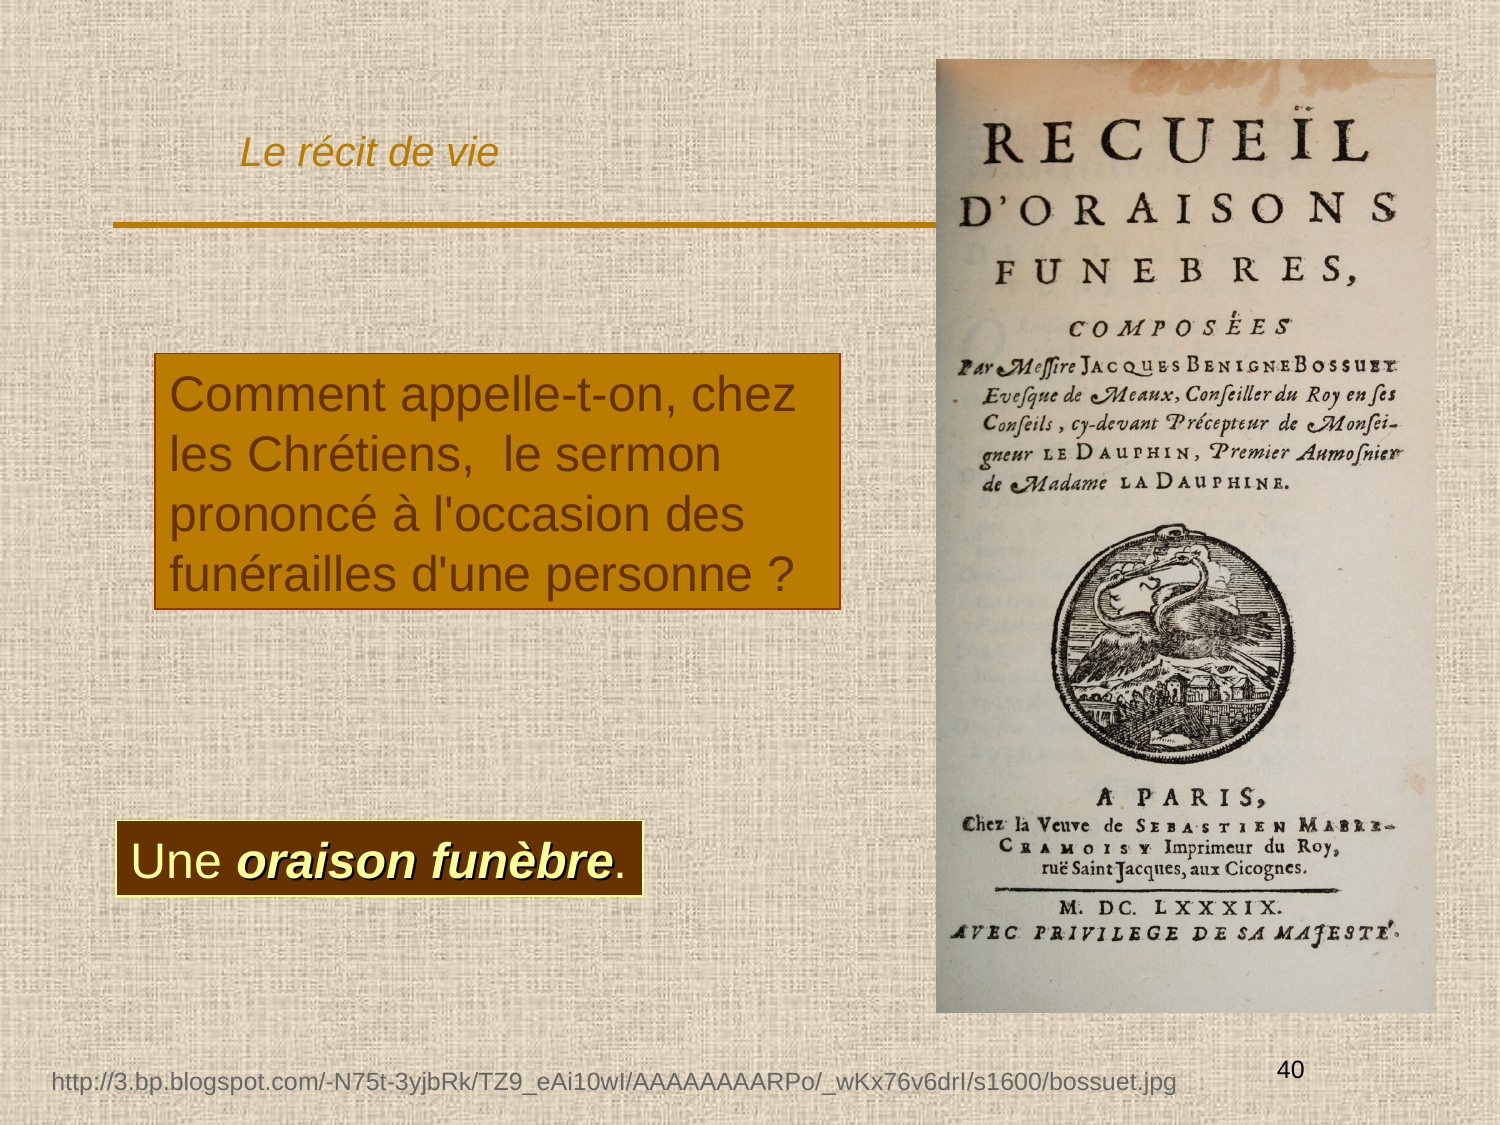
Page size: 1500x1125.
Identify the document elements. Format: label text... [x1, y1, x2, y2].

picture [0, 0, 1500, 1125]
text_box Comment appelle-t-on, chez les Chrétiens, le sermon prononcé à l'occasion des funérailles d'une personne ? [154, 353, 840, 610]
text_box http://3.bp.blogspot.com/-N75t-3yjbRk/TZ9_eAi10wI/AAAAAAAARPo/_wKx76v6drI/s1600/bossuet.jpg [36, 1058, 1214, 1125]
text_box Une oraison funèbre. [116, 820, 643, 896]
text_box Le récit de vie [224, 116, 515, 183]
